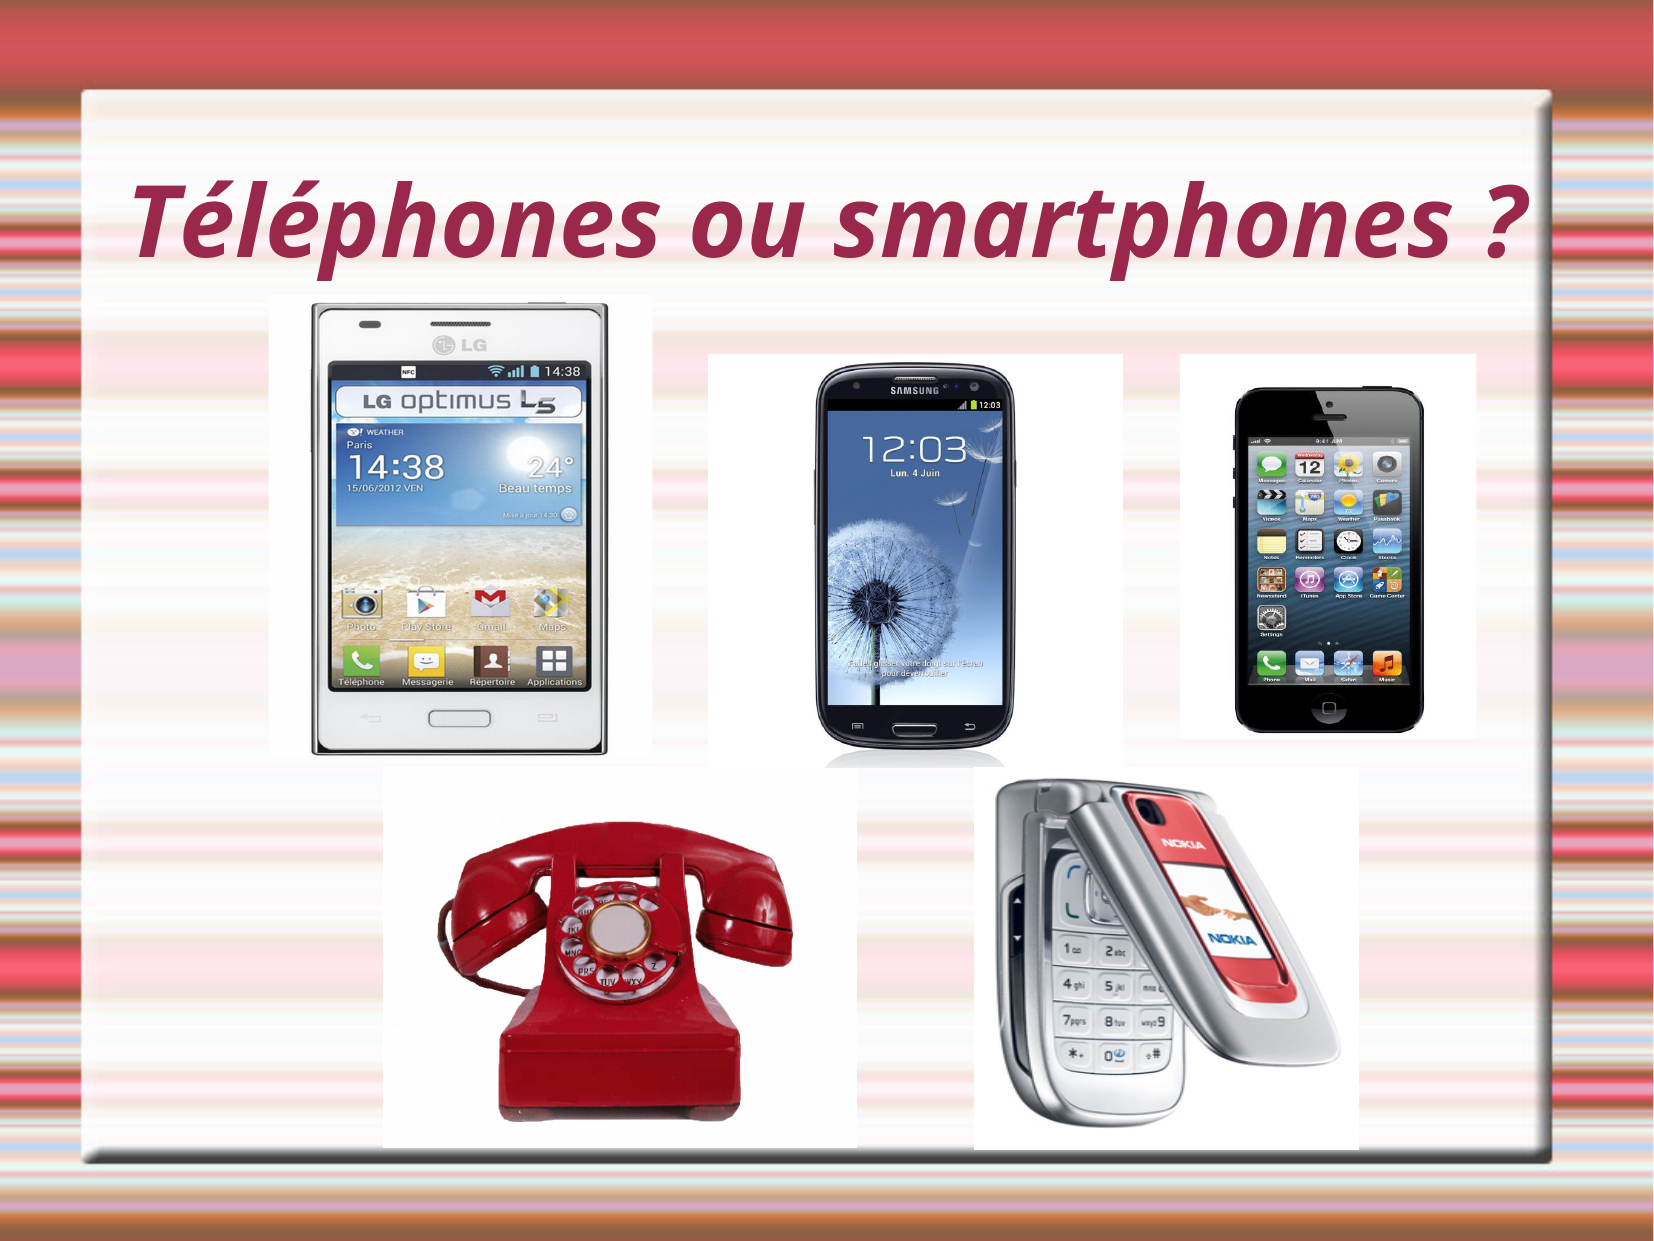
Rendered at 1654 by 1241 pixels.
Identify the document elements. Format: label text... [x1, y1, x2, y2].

title Téléphones ou smartphones ? [121, 122, 1534, 315]
picture [0, 0, 1654, 1241]
